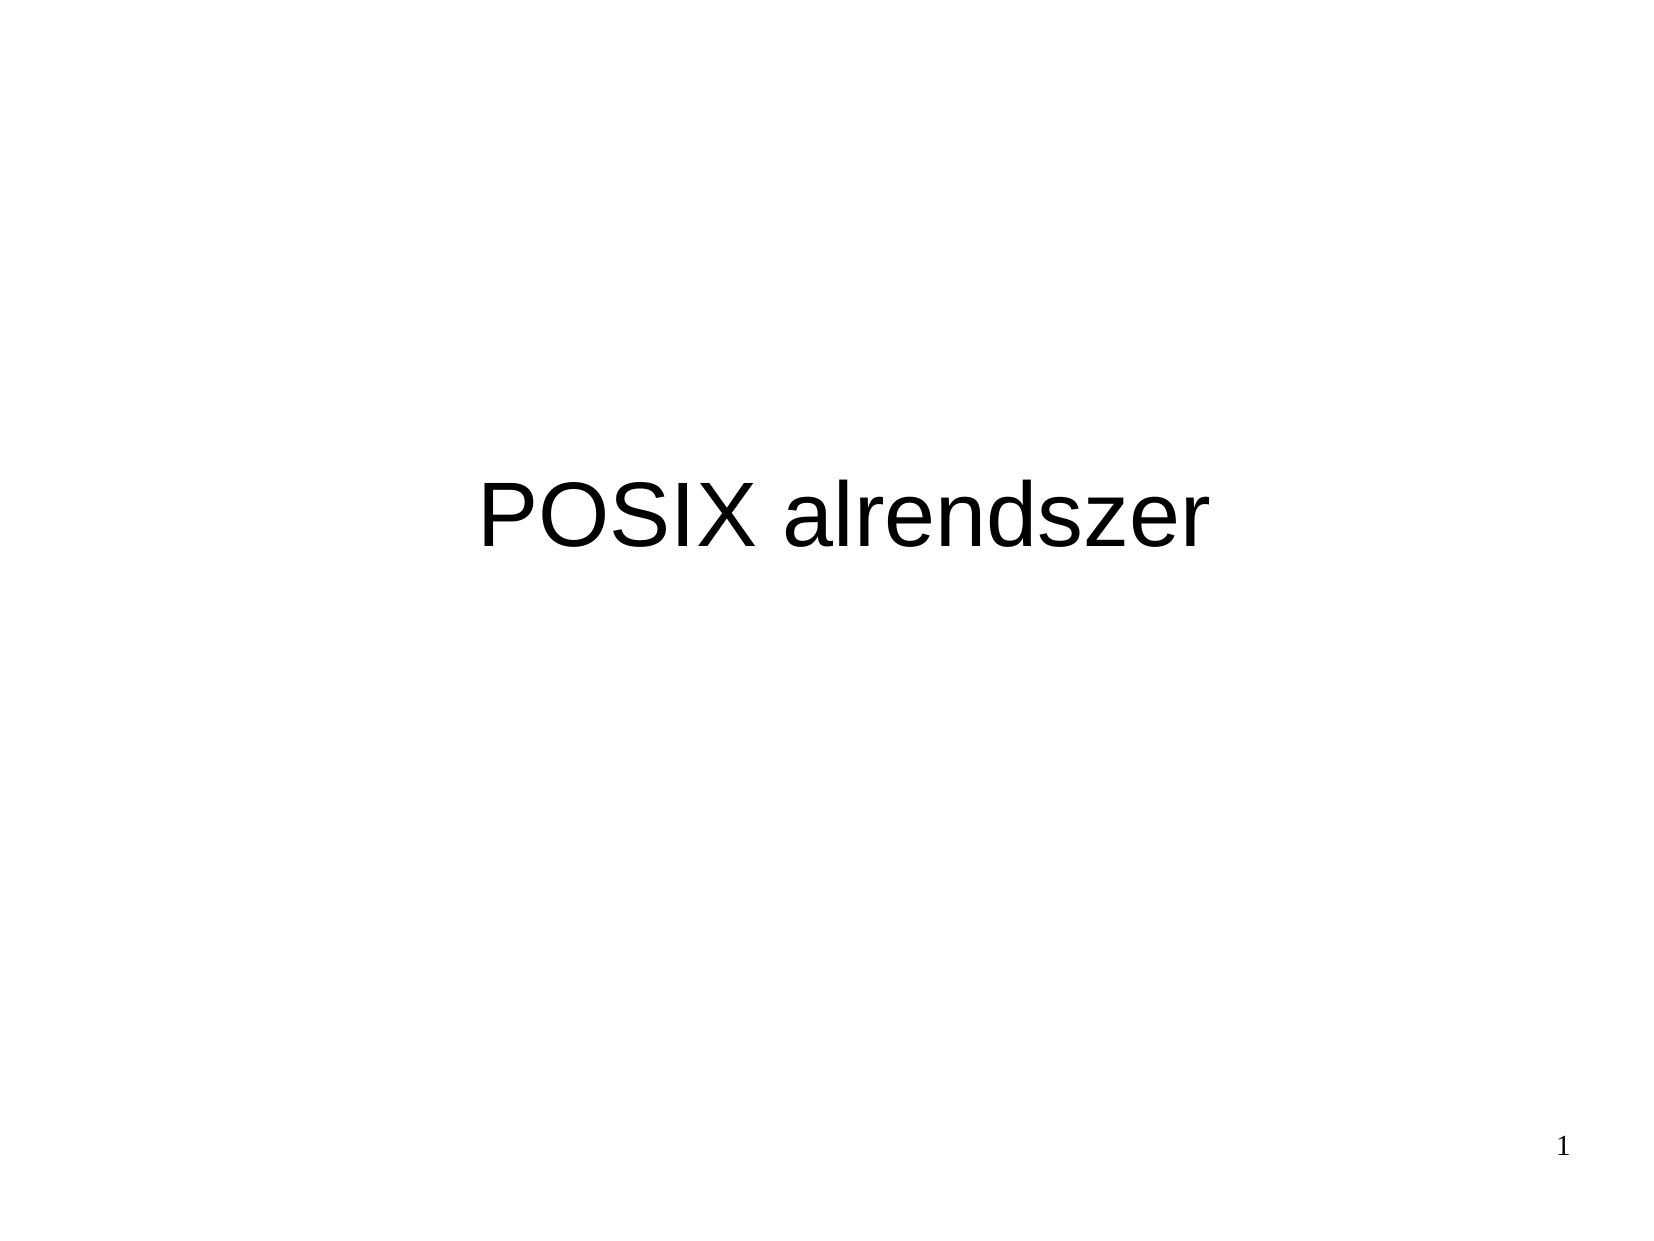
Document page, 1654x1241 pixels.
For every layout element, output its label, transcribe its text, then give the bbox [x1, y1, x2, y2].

title POSIX alrendszer [124, 413, 1530, 620]
